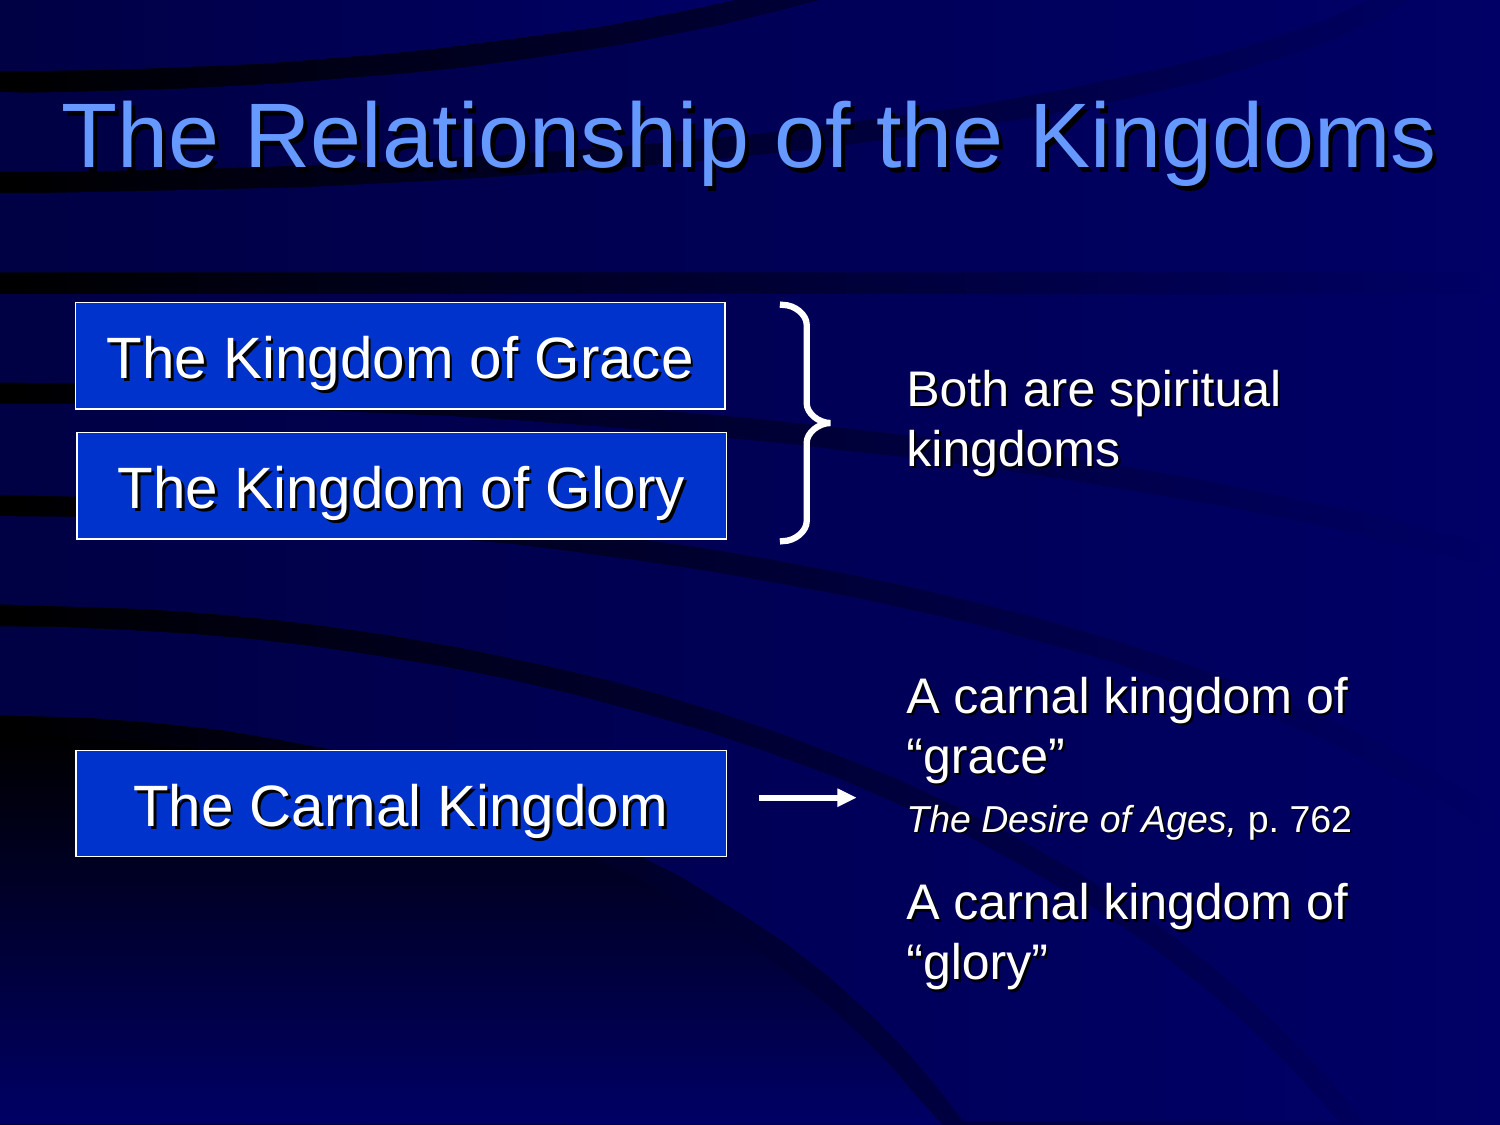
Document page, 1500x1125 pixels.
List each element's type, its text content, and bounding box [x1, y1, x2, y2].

text_box The Carnal Kingdom [75, 750, 727, 857]
text_box A carnal kingdom of “grace” The Desire of Ages, p. 762 A carnal kingdom of “glory” [891, 655, 1424, 998]
title The Relationship of the Kingdoms [0, 37, 1500, 225]
text_box The Kingdom of Grace [75, 302, 726, 409]
text_box The Kingdom of Glory [76, 432, 727, 539]
text_box Both are spiritual kingdoms [891, 348, 1365, 484]
